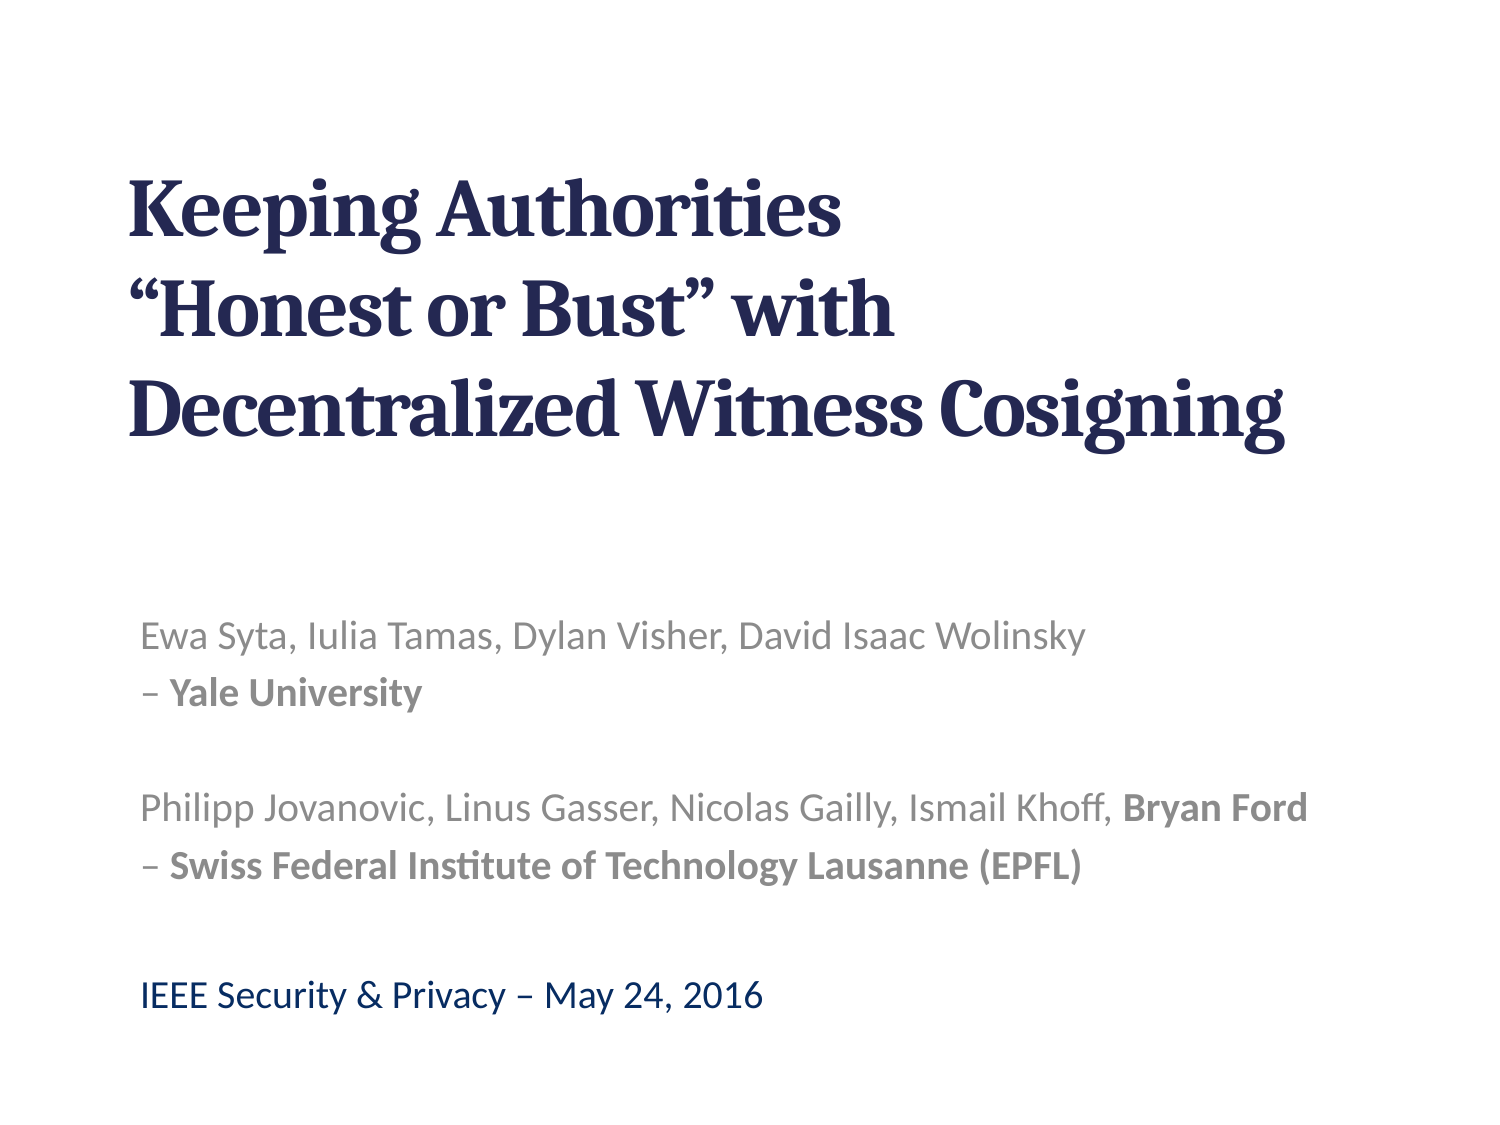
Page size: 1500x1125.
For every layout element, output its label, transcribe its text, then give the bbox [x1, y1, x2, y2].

title Keeping Authorities “Honest or Bust” with Decentralized Witness Cosigning [112, 135, 1350, 561]
text_box IEEE Security & Privacy – May 24, 2016 [124, 849, 1413, 1025]
subtitle Ewa Syta, Iulia Tamas, Dylan Visher, David Isaac Wolinsky – Yale University Philipp Jovanovic, Linus Gasser, Nicolas Gailly, Ismail Khoff, Bryan Ford – Swiss Federal Institute of Technology Lausanne (EPFL) [125, 600, 1413, 849]
